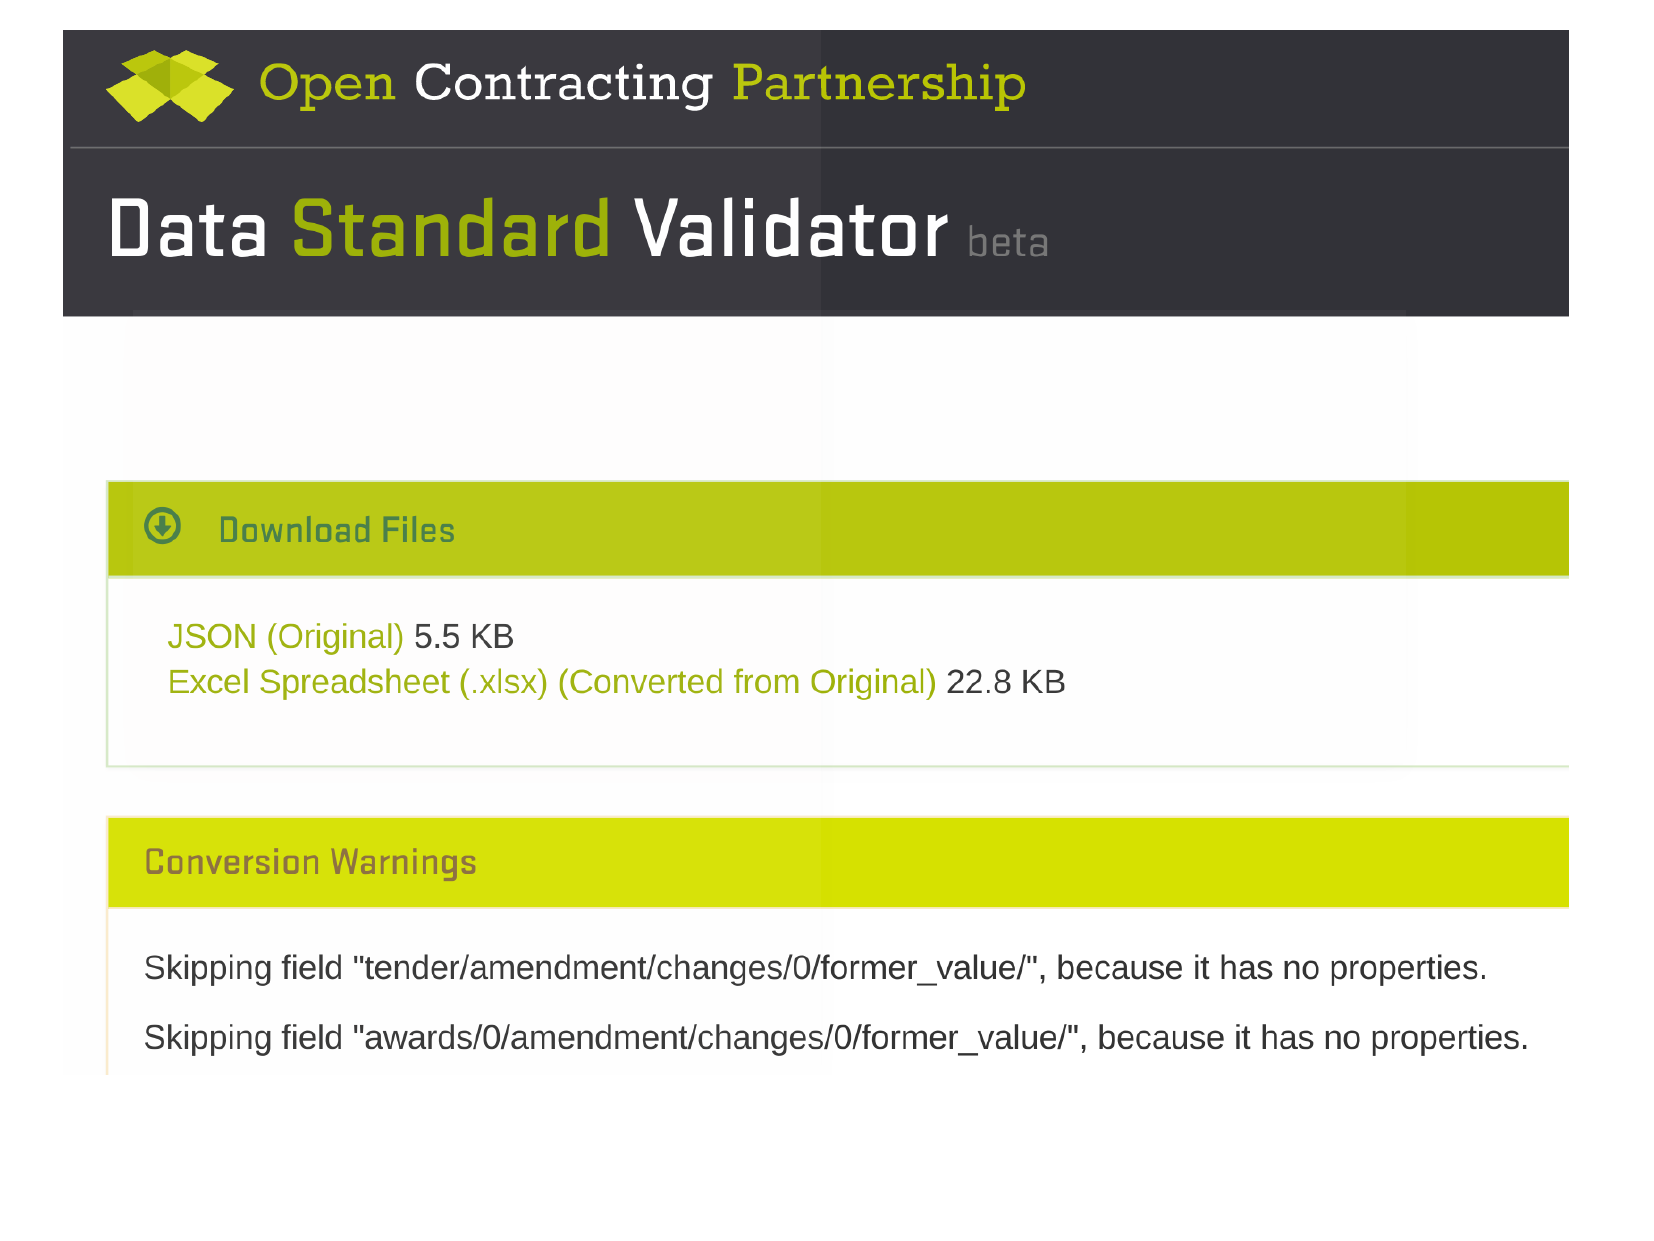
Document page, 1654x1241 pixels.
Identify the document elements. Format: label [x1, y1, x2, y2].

picture [63, 30, 1569, 1075]
